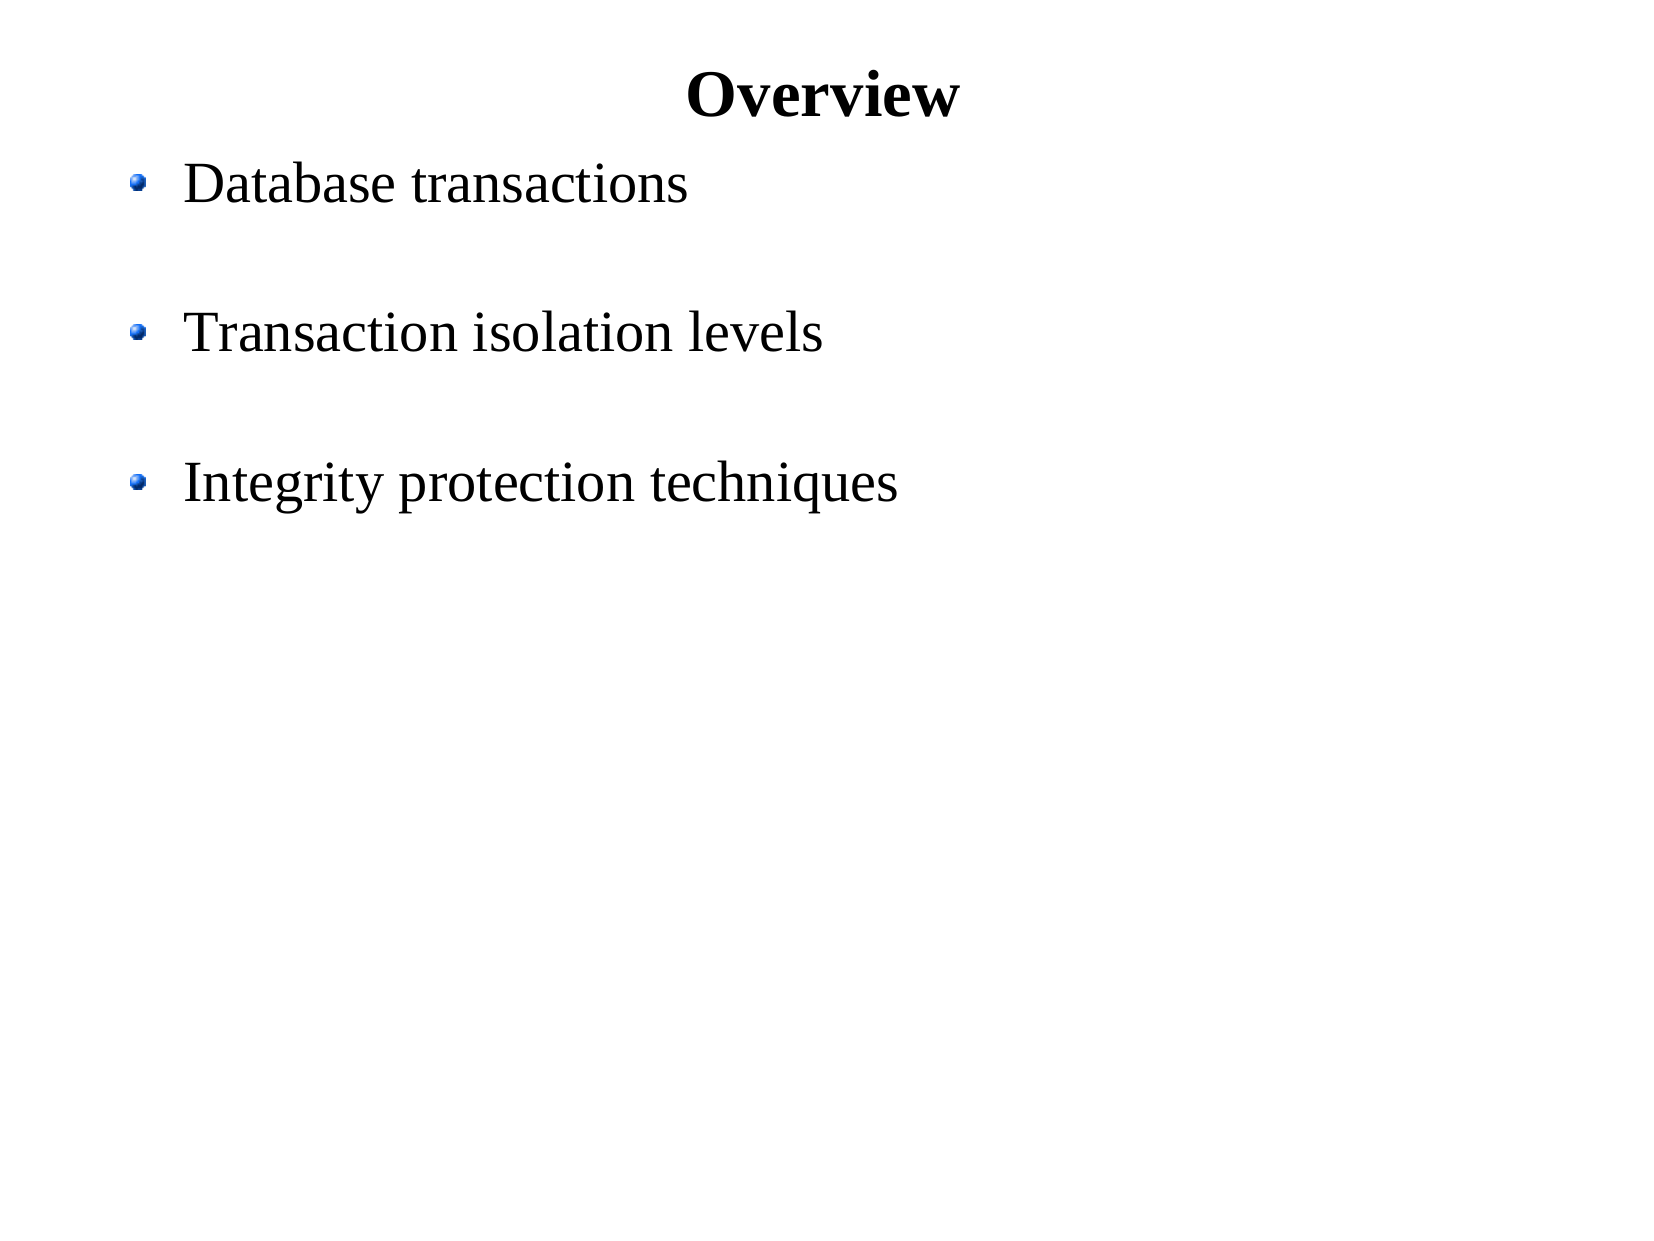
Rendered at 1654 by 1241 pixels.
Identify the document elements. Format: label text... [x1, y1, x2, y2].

title Overview [112, 37, 1535, 150]
list Database transactions Transaction isolation levels Integrity protection techniques [112, 150, 1536, 1201]
